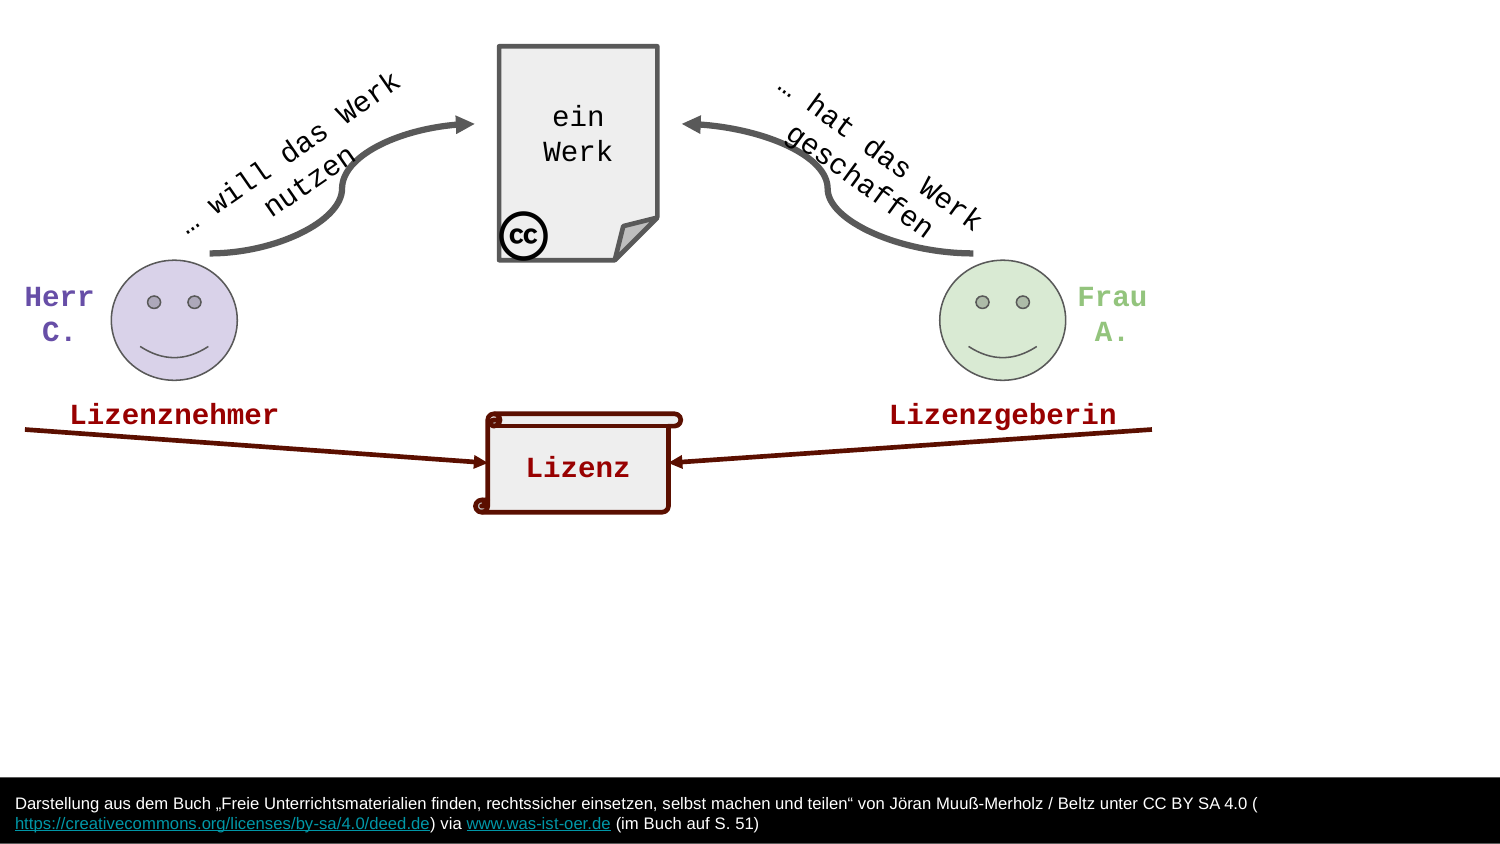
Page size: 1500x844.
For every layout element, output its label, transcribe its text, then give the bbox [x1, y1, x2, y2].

text_box Lizenznehmer [24, 380, 324, 448]
text_box Lizenzgeberin [853, 432, 1153, 479]
text_box Lizenznehmer [24, 432, 324, 479]
text_box ein Werk [499, 46, 658, 261]
text_box … will das Werk nutzen [146, 39, 449, 291]
text_box [128, 260, 238, 380]
picture [499, 211, 548, 261]
text_box … hat das Werk geschaffen [722, 36, 1023, 293]
text_box Lizenz [482, 413, 681, 513]
text_box Herr C. [0, 262, 153, 361]
text_box Lizenzgeberin [853, 380, 1153, 447]
text_box [939, 260, 1048, 380]
text_box Frau A. [1001, 262, 1224, 362]
text_box Darstellung aus dem Buch „Freie Unterrichtsmaterialien finden, rechtssicher einsetzen, selbst machen und teilen“ von Jöran Muuß-Merholz / Beltz unter CC BY SA 4.0 (https://creativecommons.org/licenses/by-sa/4.0/deed.de) via www.was-ist-oer.de (im Buch auf S. 51) [0, 777, 1500, 844]
